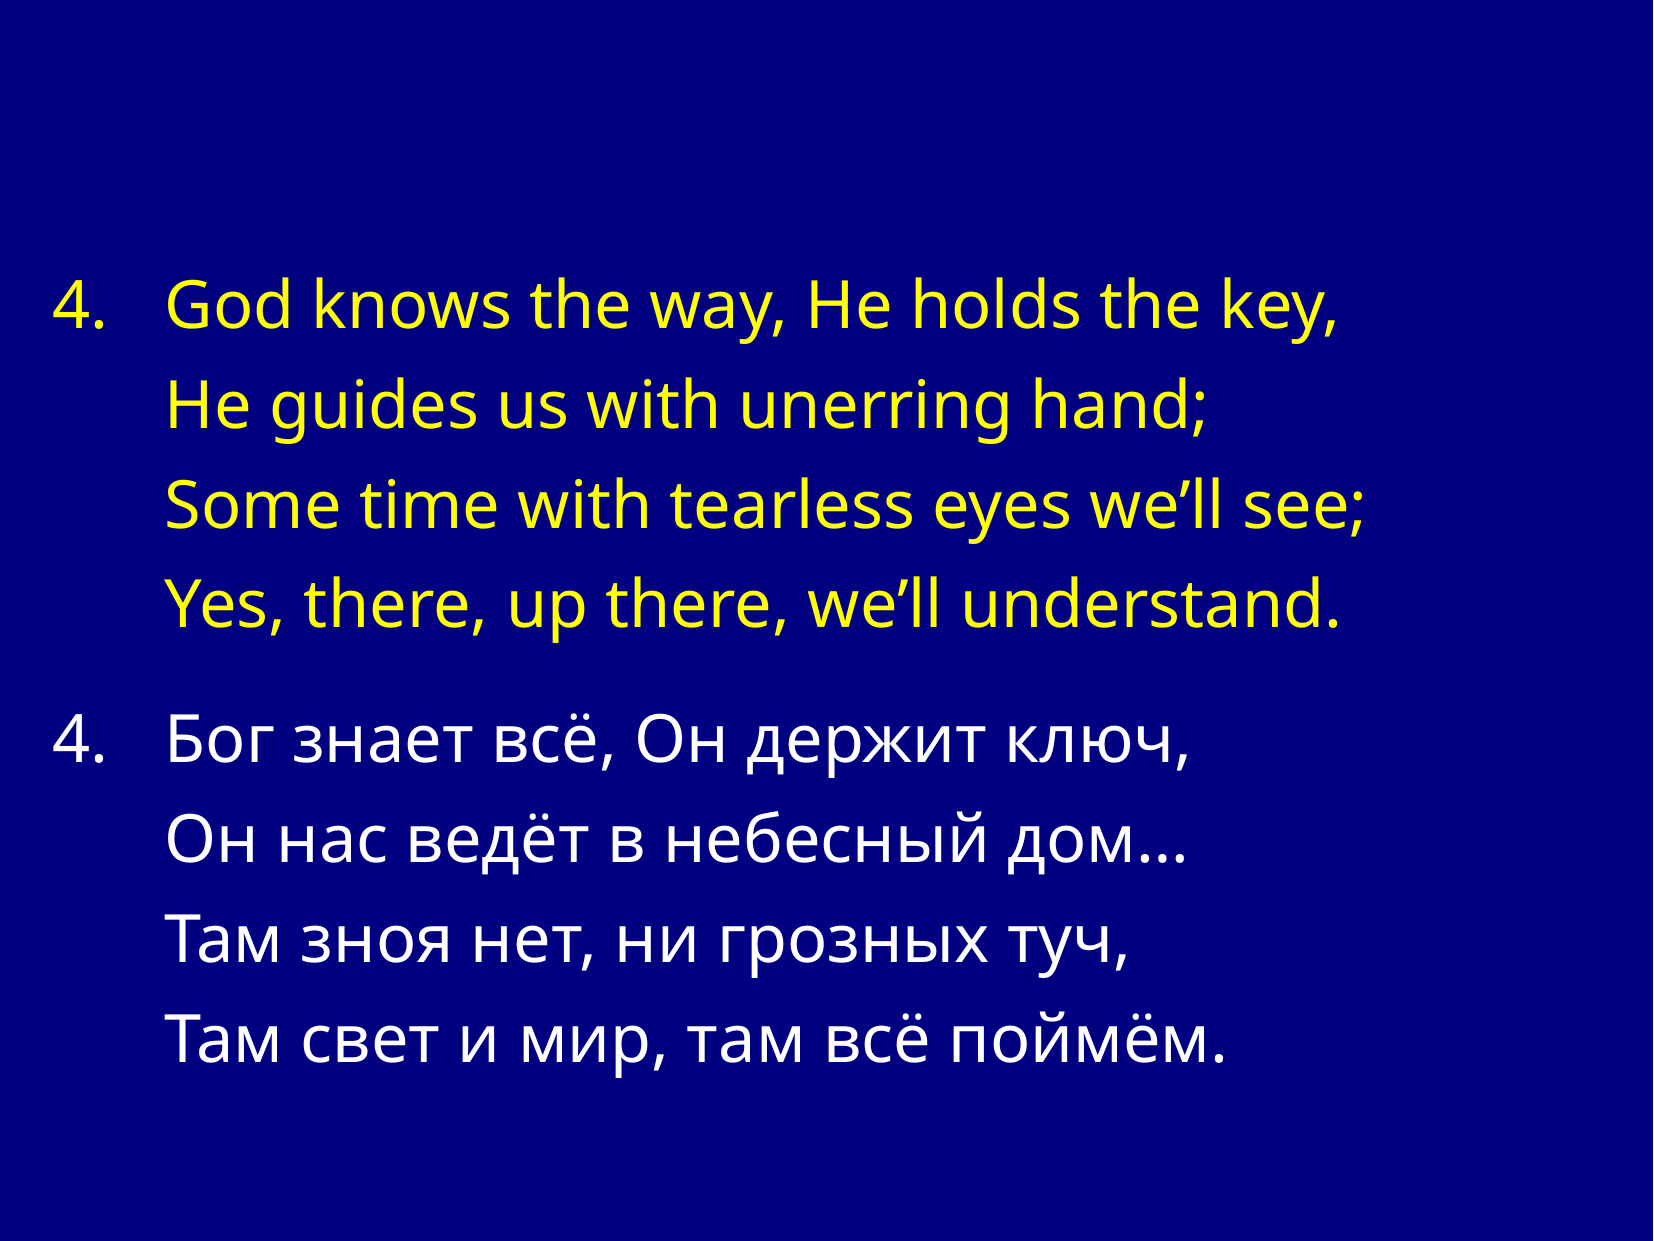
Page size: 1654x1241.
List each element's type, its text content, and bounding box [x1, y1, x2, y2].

text_box 4. God knows the way, He holds the key, He guides us with unerring hand; Some time with tearless eyes we’ll see; Yes, there, up there, we’ll understand. [37, 150, 1576, 638]
text_box 4. Бог знает всё, Он держит ключ, Он нас ведёт в небесный дом… Там зноя нет, ни грозных туч, Там свет и мир, там всё поймём. [37, 675, 1576, 1163]
